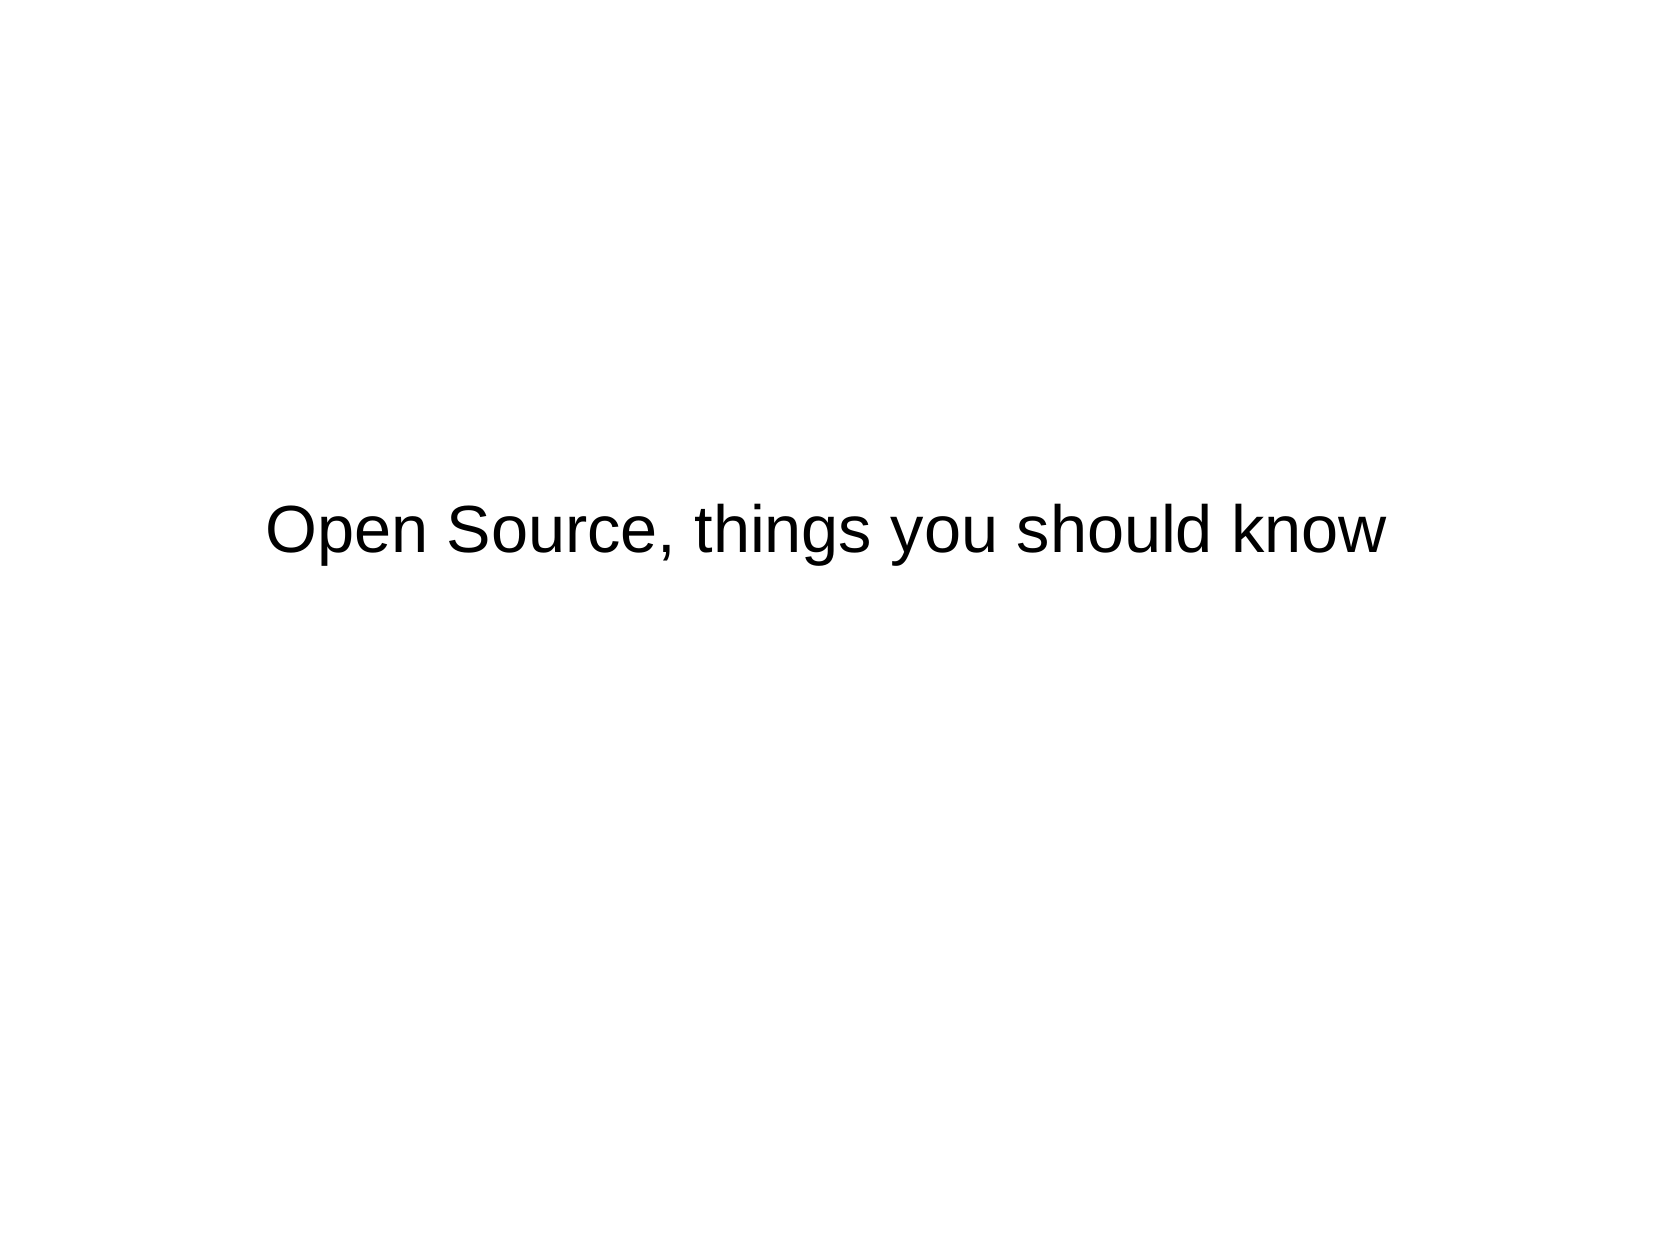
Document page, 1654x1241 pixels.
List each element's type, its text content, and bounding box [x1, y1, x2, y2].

subtitle Open Source, things you should know [82, 49, 1571, 1010]
